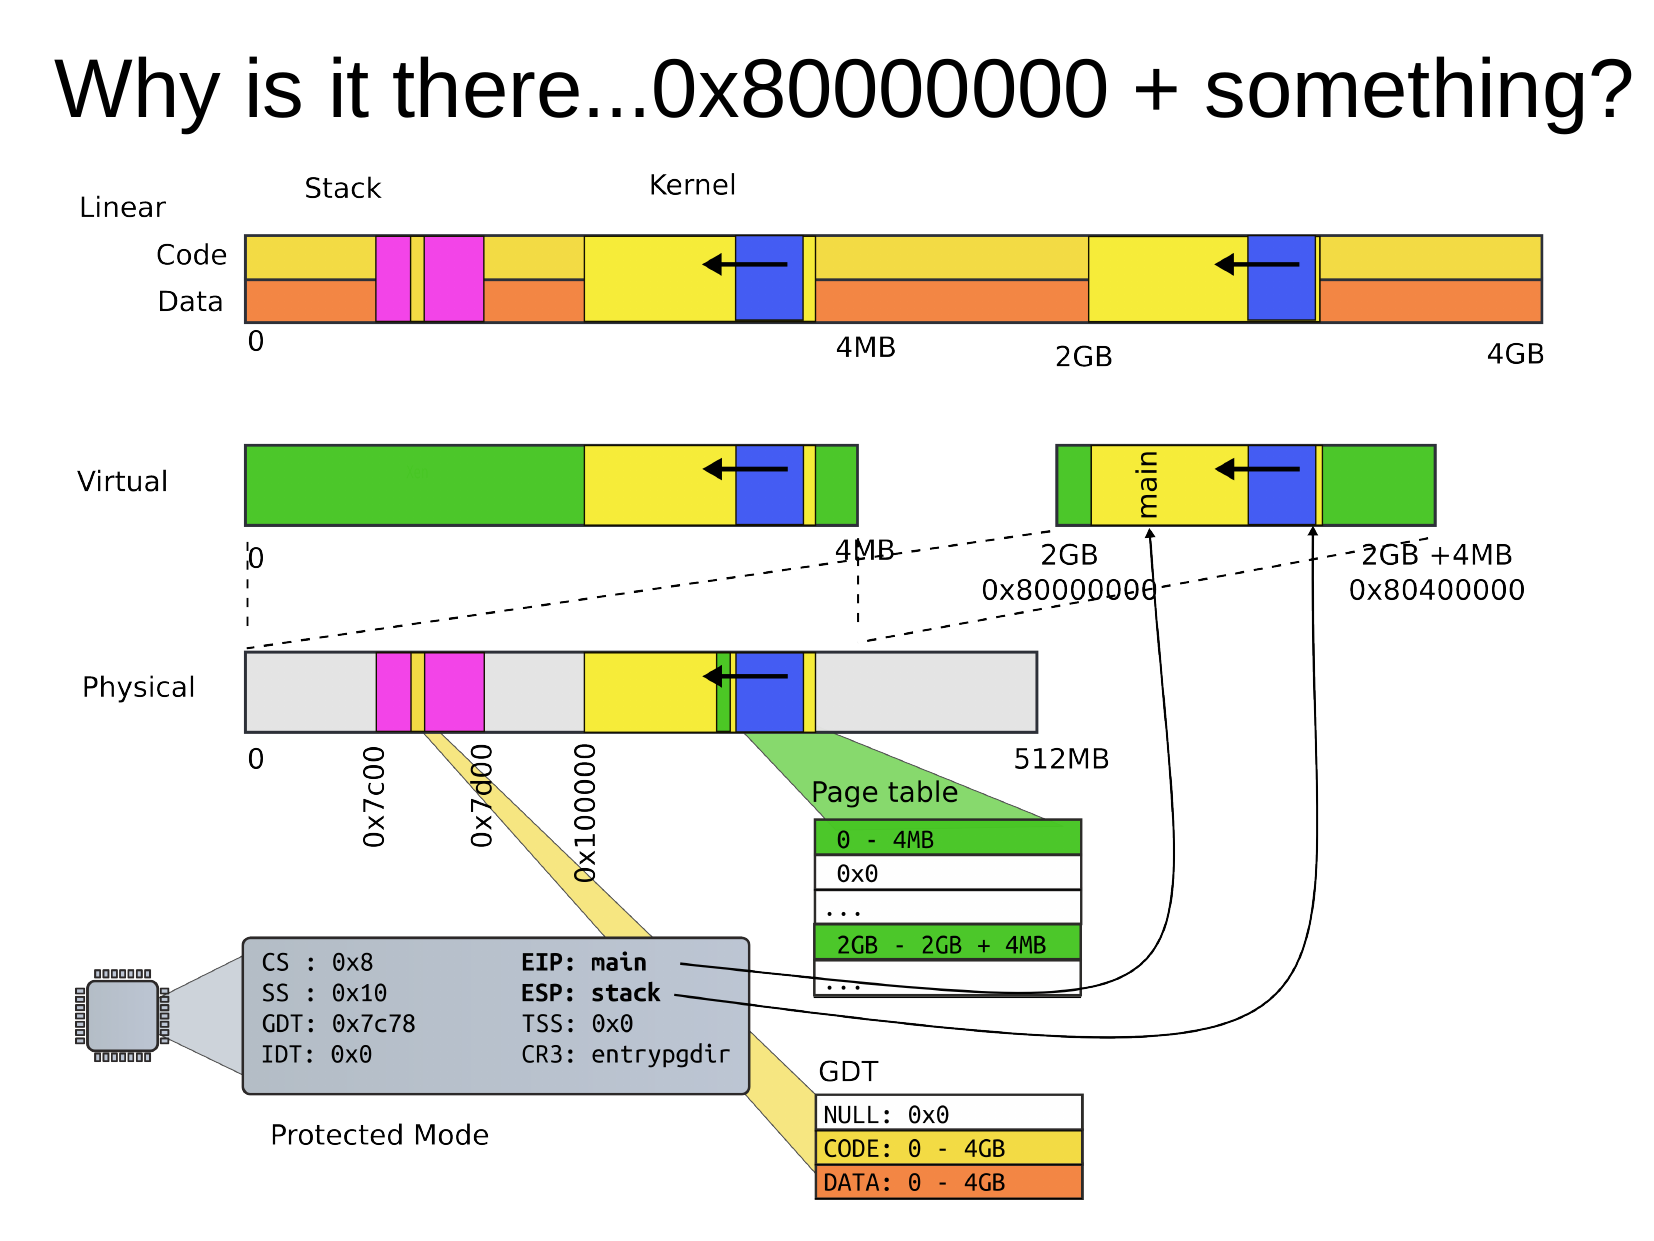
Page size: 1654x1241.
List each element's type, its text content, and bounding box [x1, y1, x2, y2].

picture [75, 173, 1544, 1201]
title Why is it there...0x80000000 + something? [37, 42, 1654, 136]
